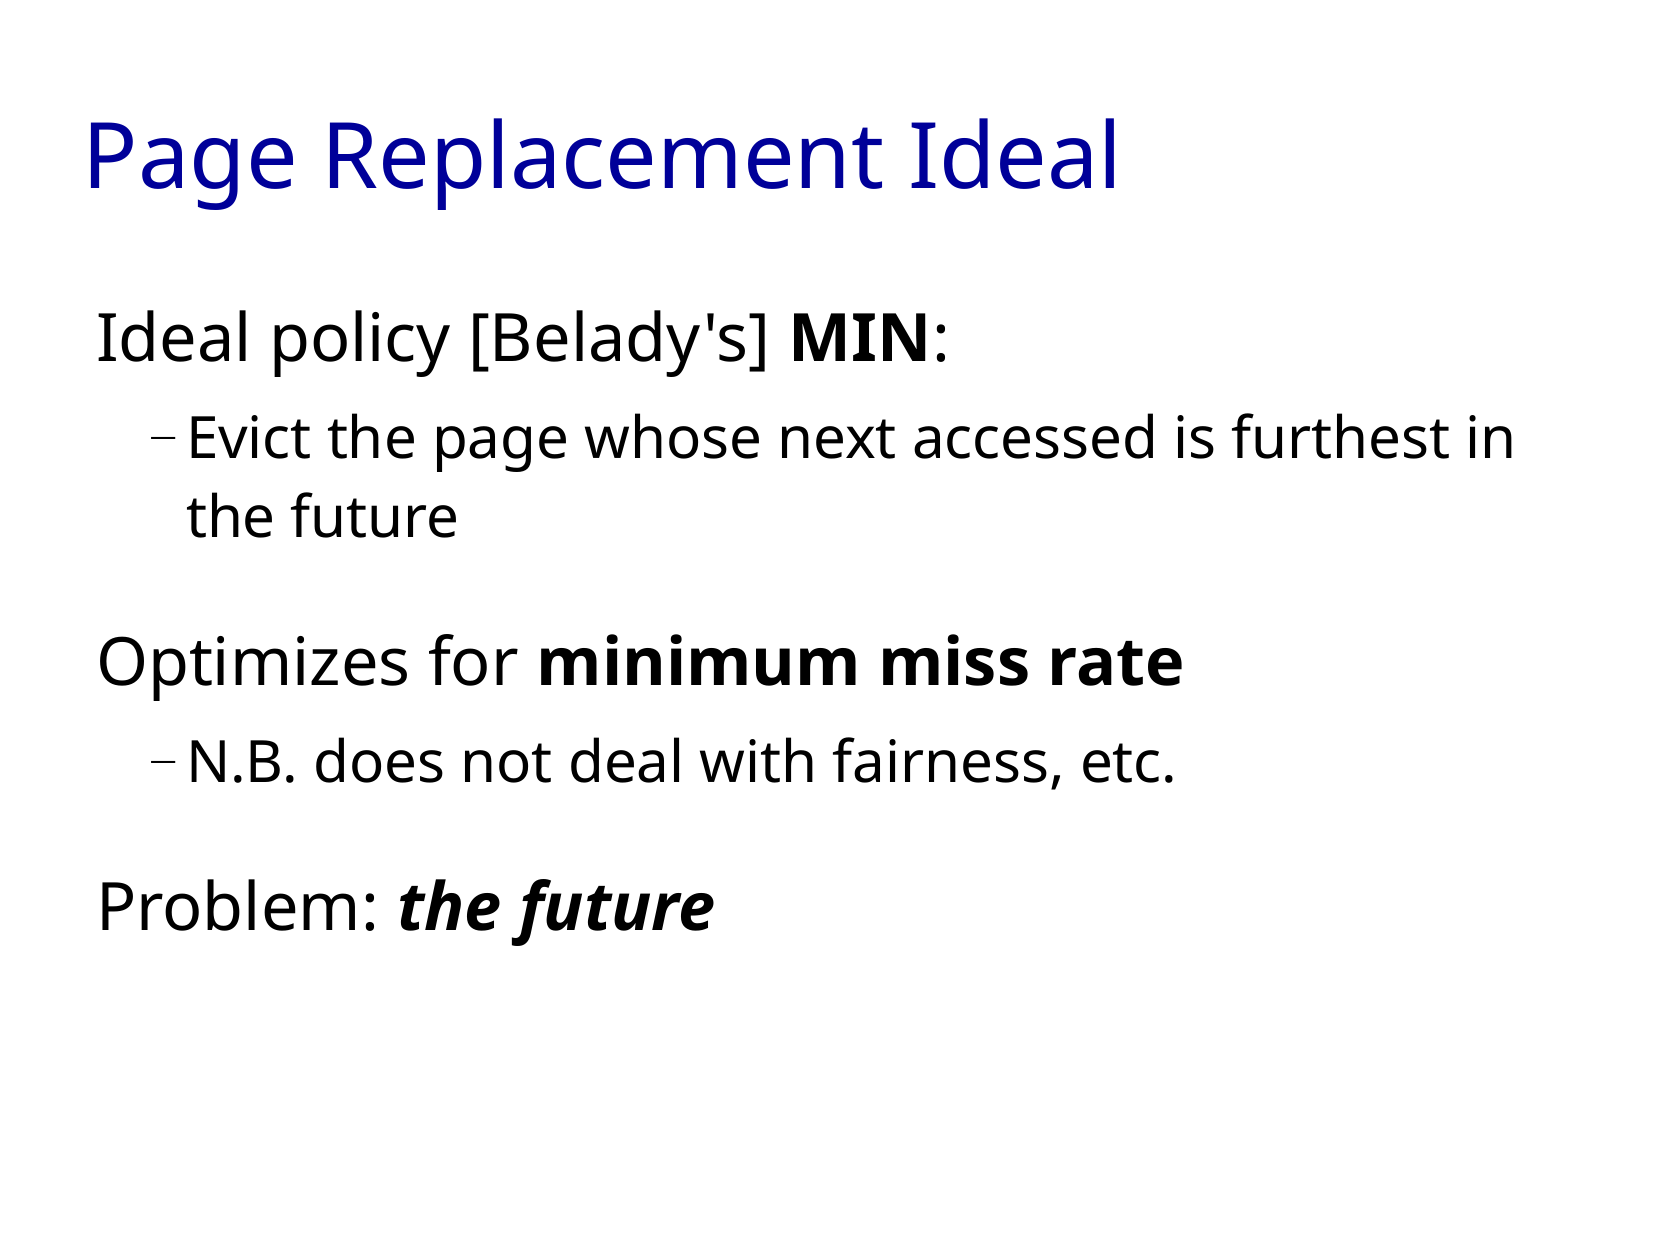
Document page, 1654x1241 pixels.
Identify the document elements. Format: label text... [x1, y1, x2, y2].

title Page Replacement Ideal [82, 49, 1571, 257]
list Ideal policy [Belady's] MIN: Evict the page whose next accessed is furthest in the future Optimizes for minimum miss rate N.B. does not deal with fairness, etc. Problem: the future [60, 290, 1571, 1096]
